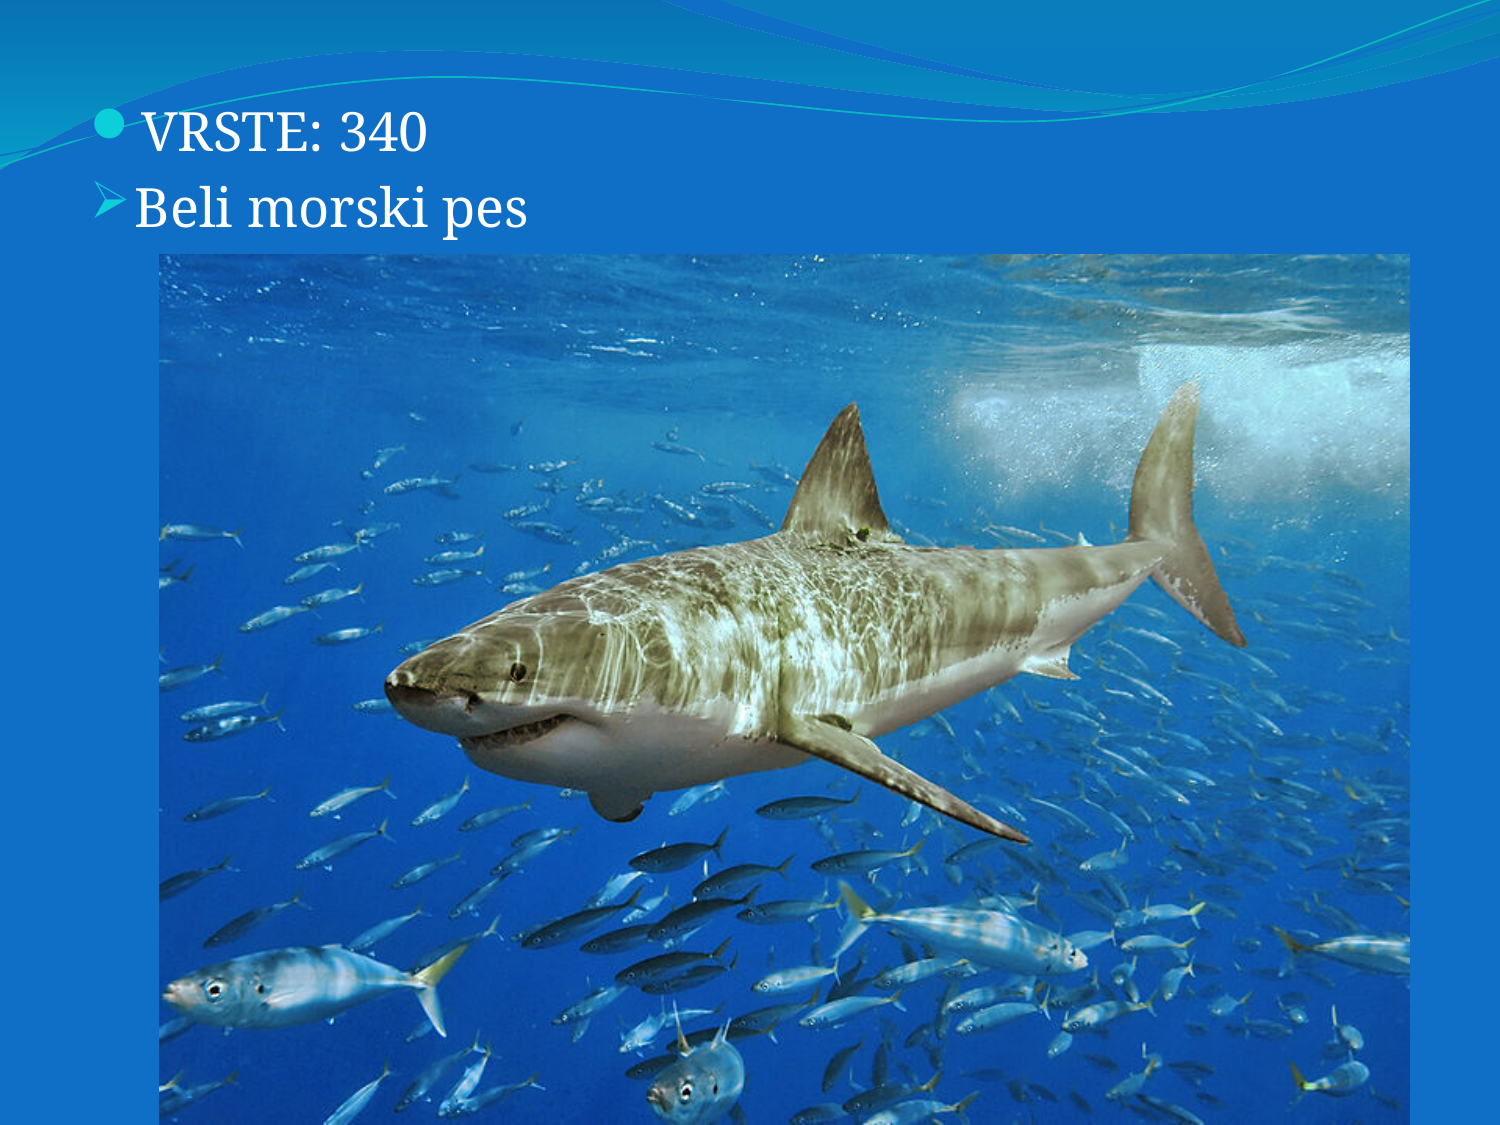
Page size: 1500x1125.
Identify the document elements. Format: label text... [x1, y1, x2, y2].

list VRSTE: 340 Beli morski pes [75, 90, 1425, 1038]
picture [159, 254, 1410, 1125]
